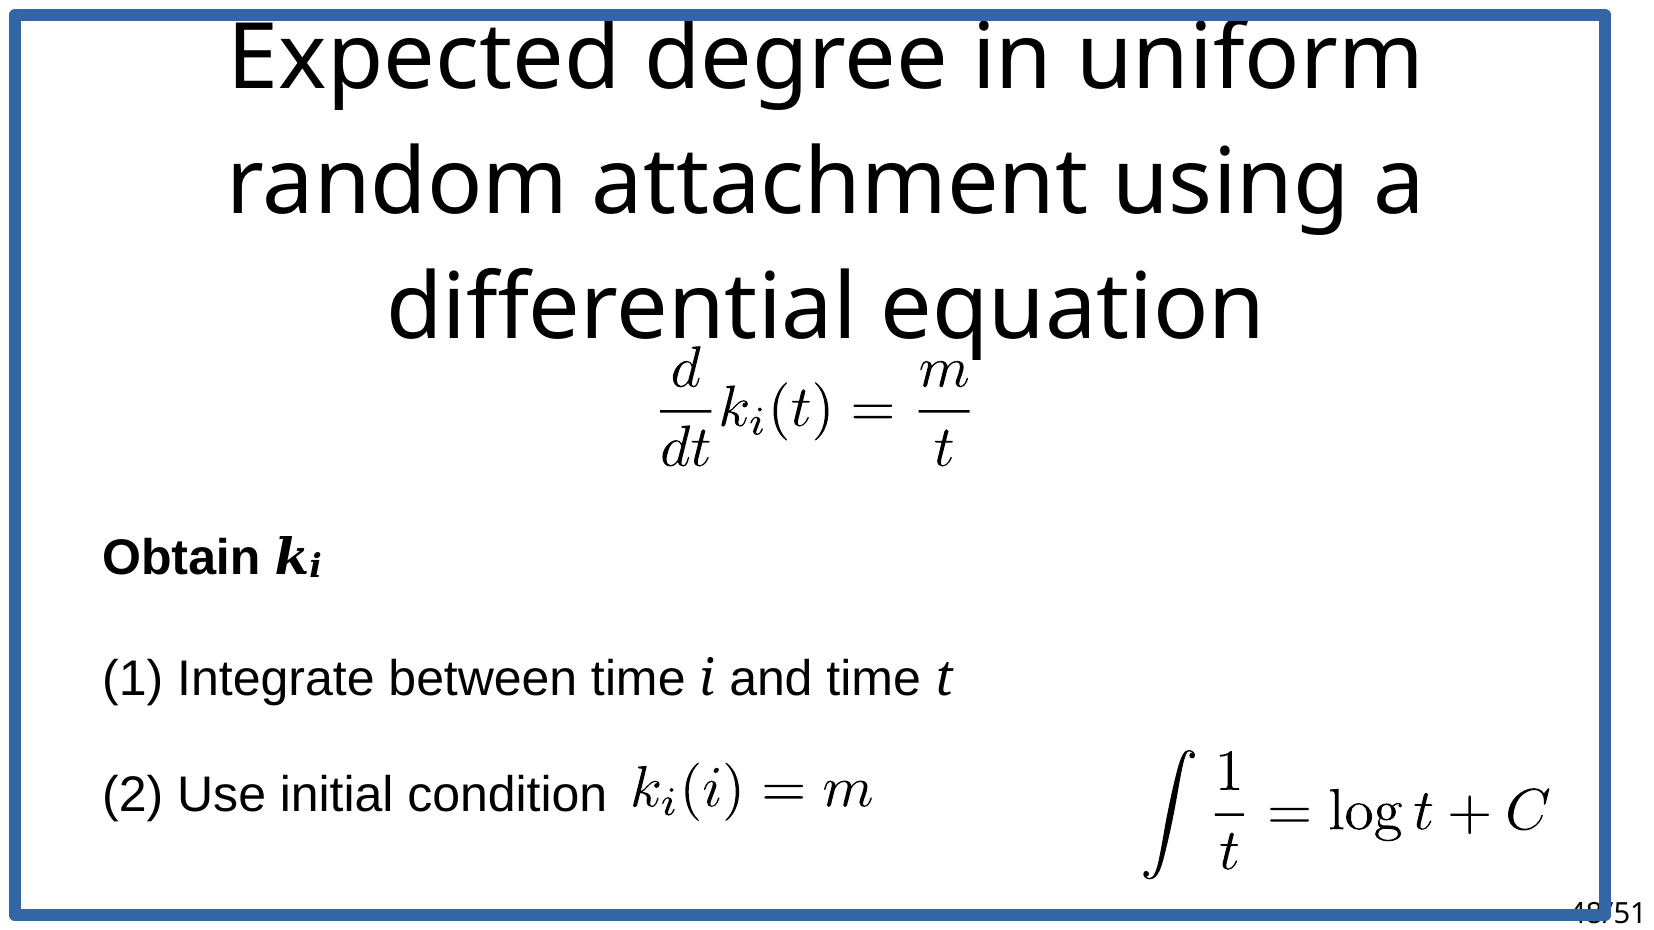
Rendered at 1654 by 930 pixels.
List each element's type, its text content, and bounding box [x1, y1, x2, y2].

title Expected degree in uniform random attachment using a differential equation [82, 24, 1571, 333]
text_box Obtain ki (1) Integrate between time i and time t (2) Use initial condition [87, 519, 1501, 830]
text_box [660, 346, 970, 467]
text_box [630, 762, 874, 821]
text_box [1140, 750, 1551, 880]
